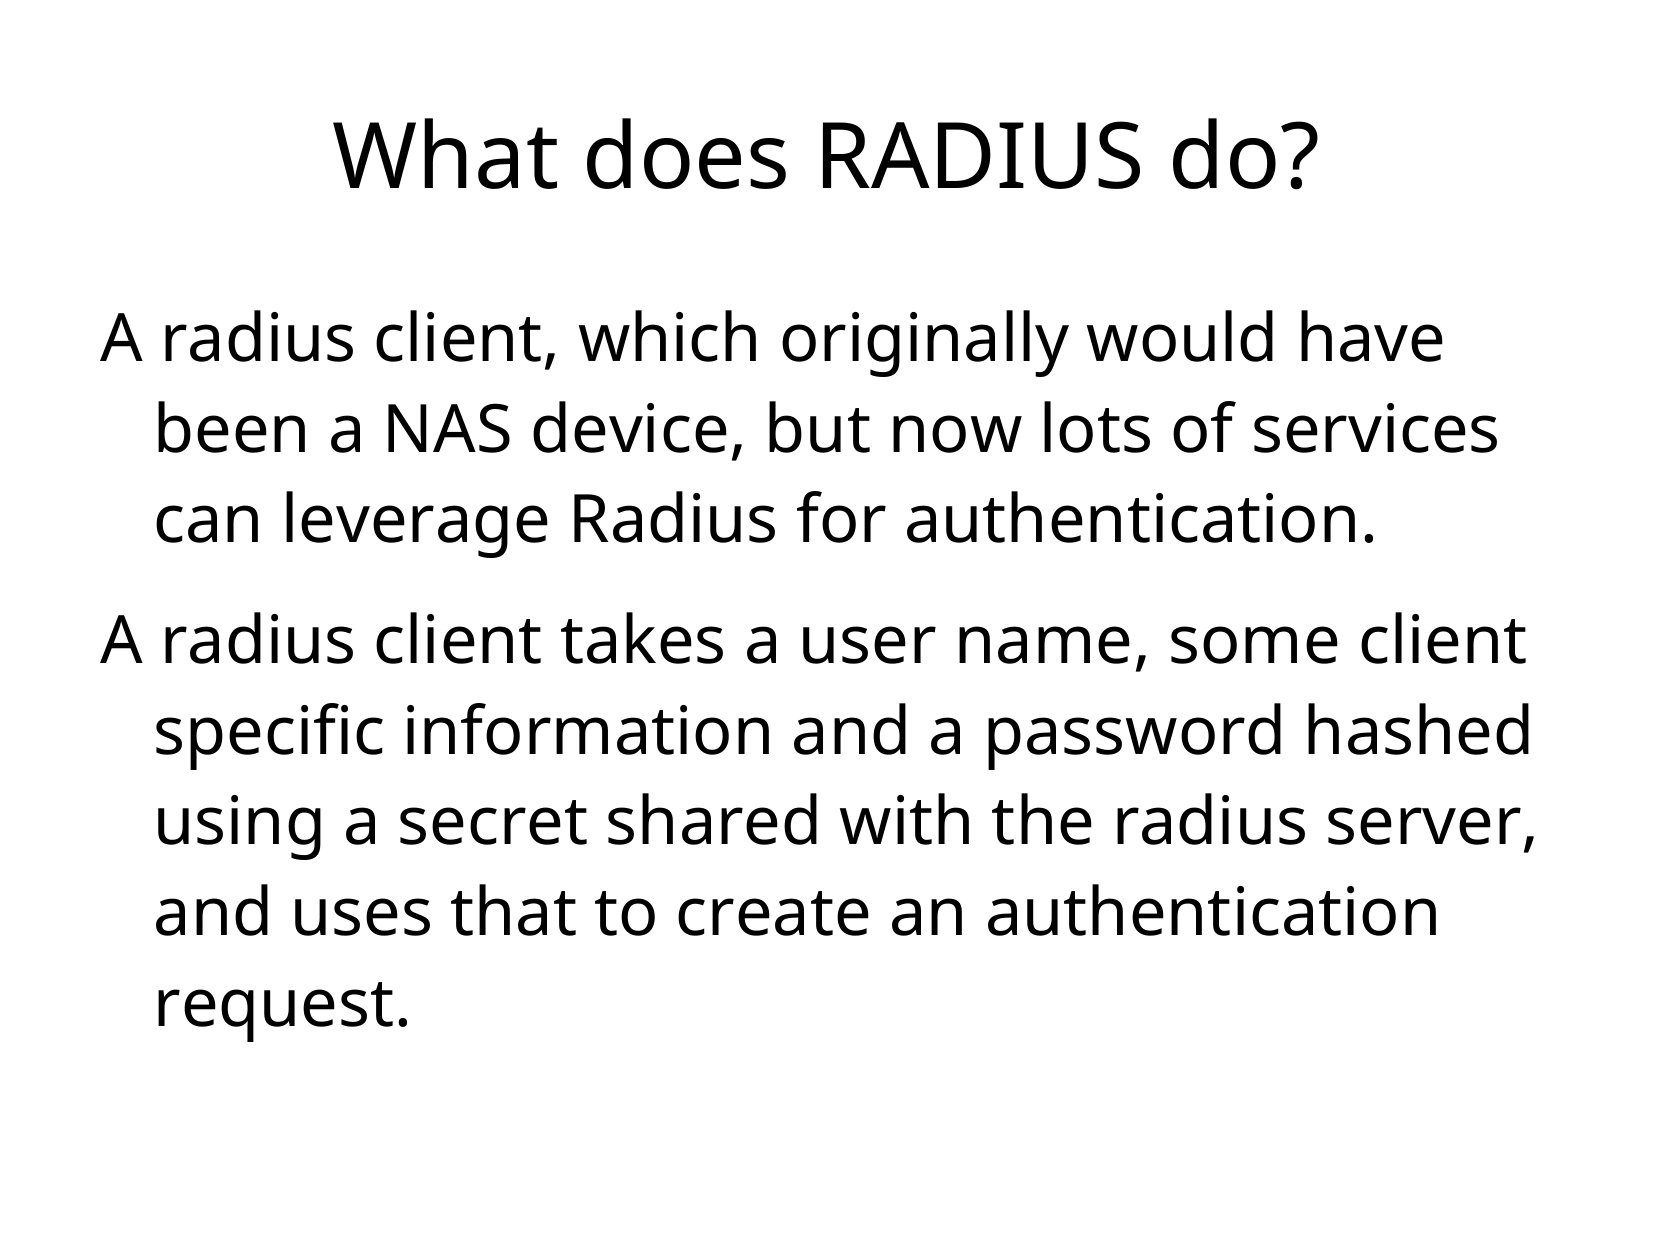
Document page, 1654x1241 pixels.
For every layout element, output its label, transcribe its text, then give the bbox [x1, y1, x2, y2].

list A radius client, which originally would have been a NAS device, but now lots of services can leverage Radius for authentication. A radius client takes a user name, some client specific information and a password hashed using a secret shared with the radius server, and uses that to create an authentication request. [82, 290, 1571, 1109]
title What does RADIUS do? [82, 49, 1571, 257]
